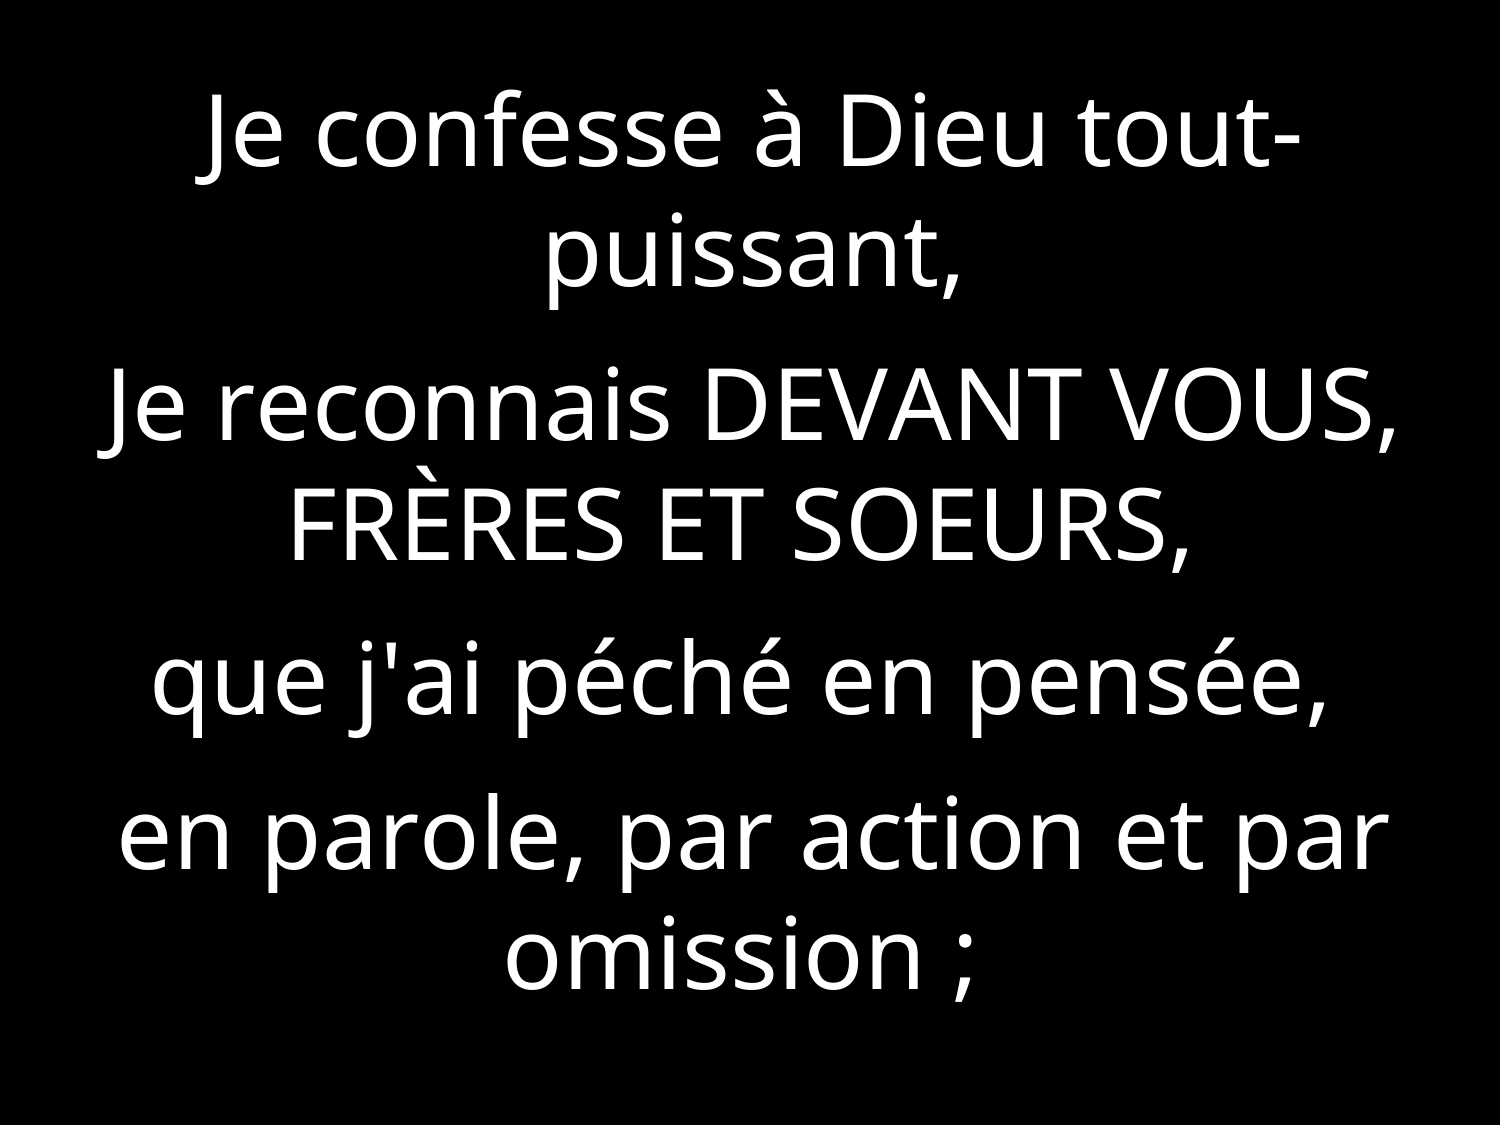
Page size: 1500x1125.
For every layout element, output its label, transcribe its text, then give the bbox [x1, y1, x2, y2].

text_box Je confesse à Dieu tout-puissant, Je reconnais DEVANT VOUS, FRÈRES ET SOEURS, que j'ai péché en pensée, en parole, par action et par omission ; [8, 58, 1500, 974]
